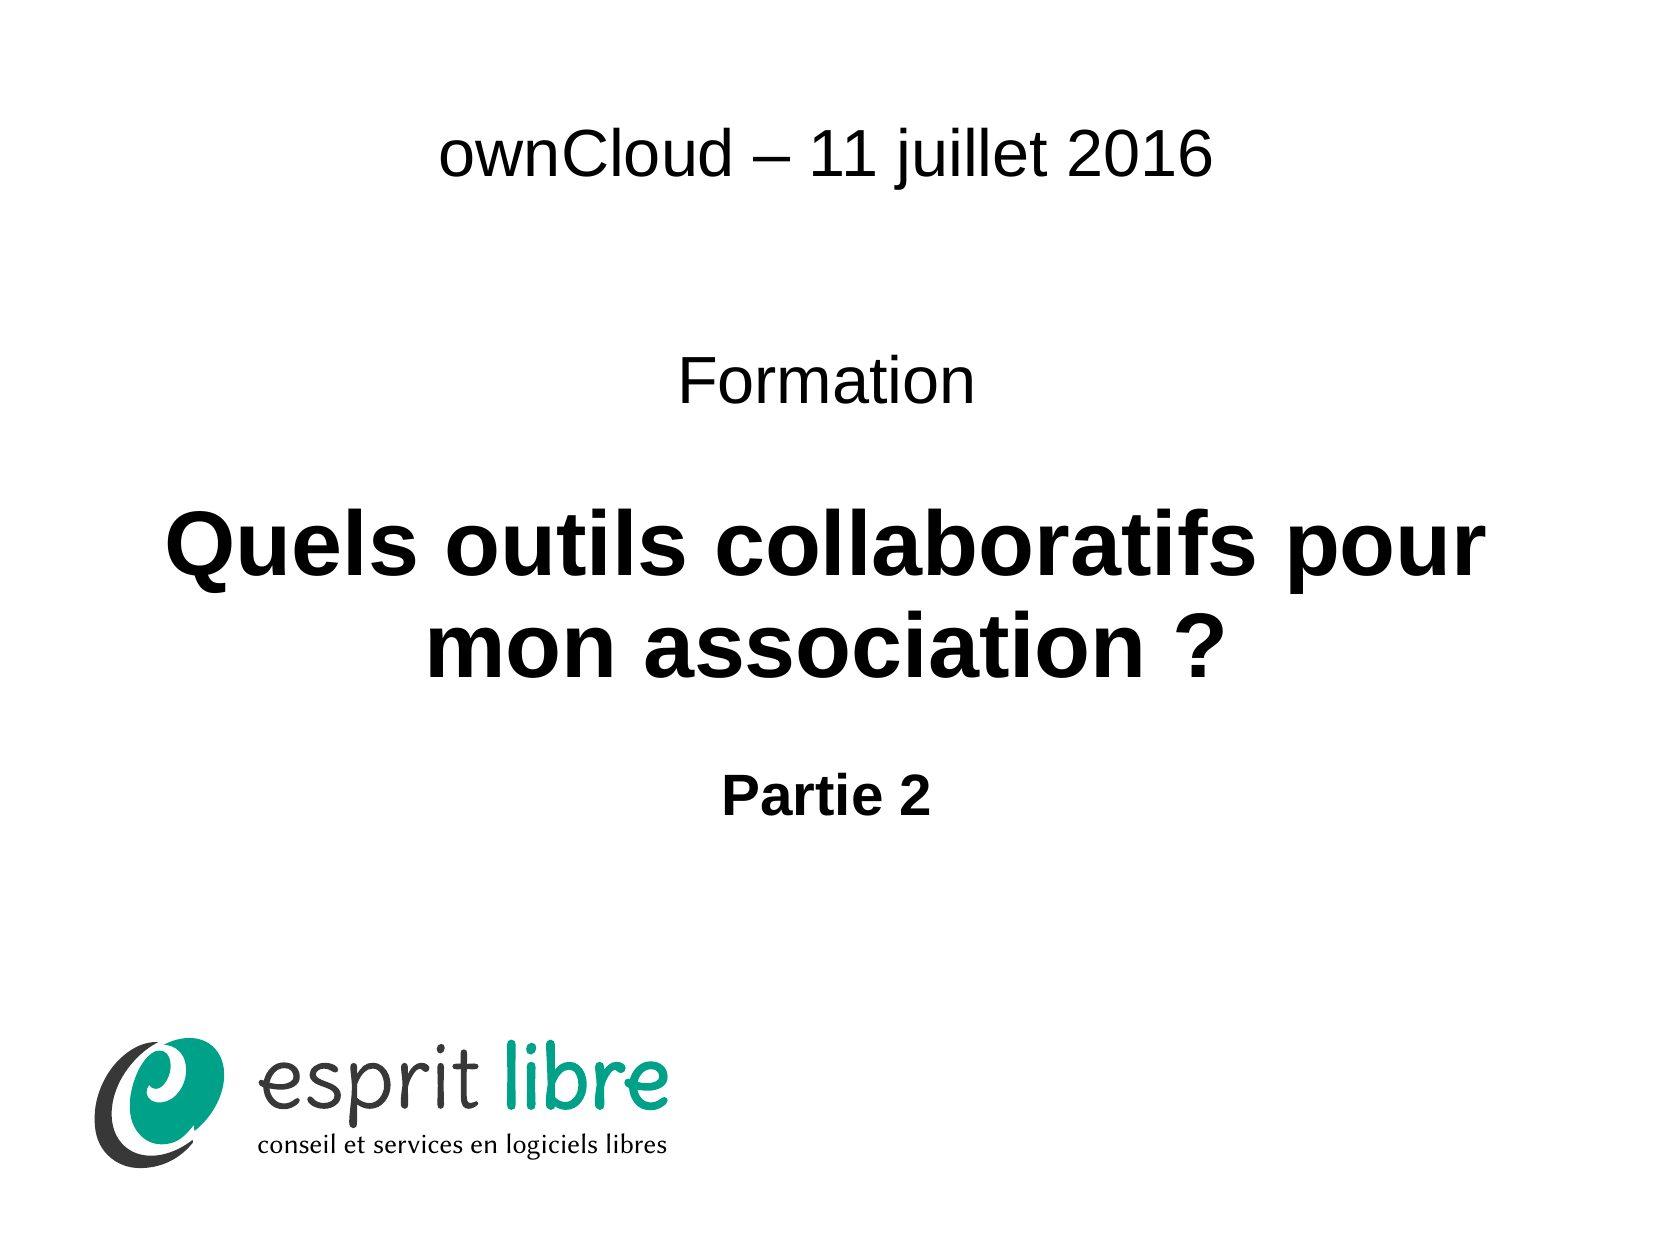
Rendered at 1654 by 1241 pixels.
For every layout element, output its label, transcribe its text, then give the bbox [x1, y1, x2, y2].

picture [73, 1035, 686, 1171]
title ownCloud – 11 juillet 2016 [82, 49, 1571, 225]
text_box Formation Quels outils collaboratifs pour mon association ? Partie 2 [82, 225, 1571, 945]
